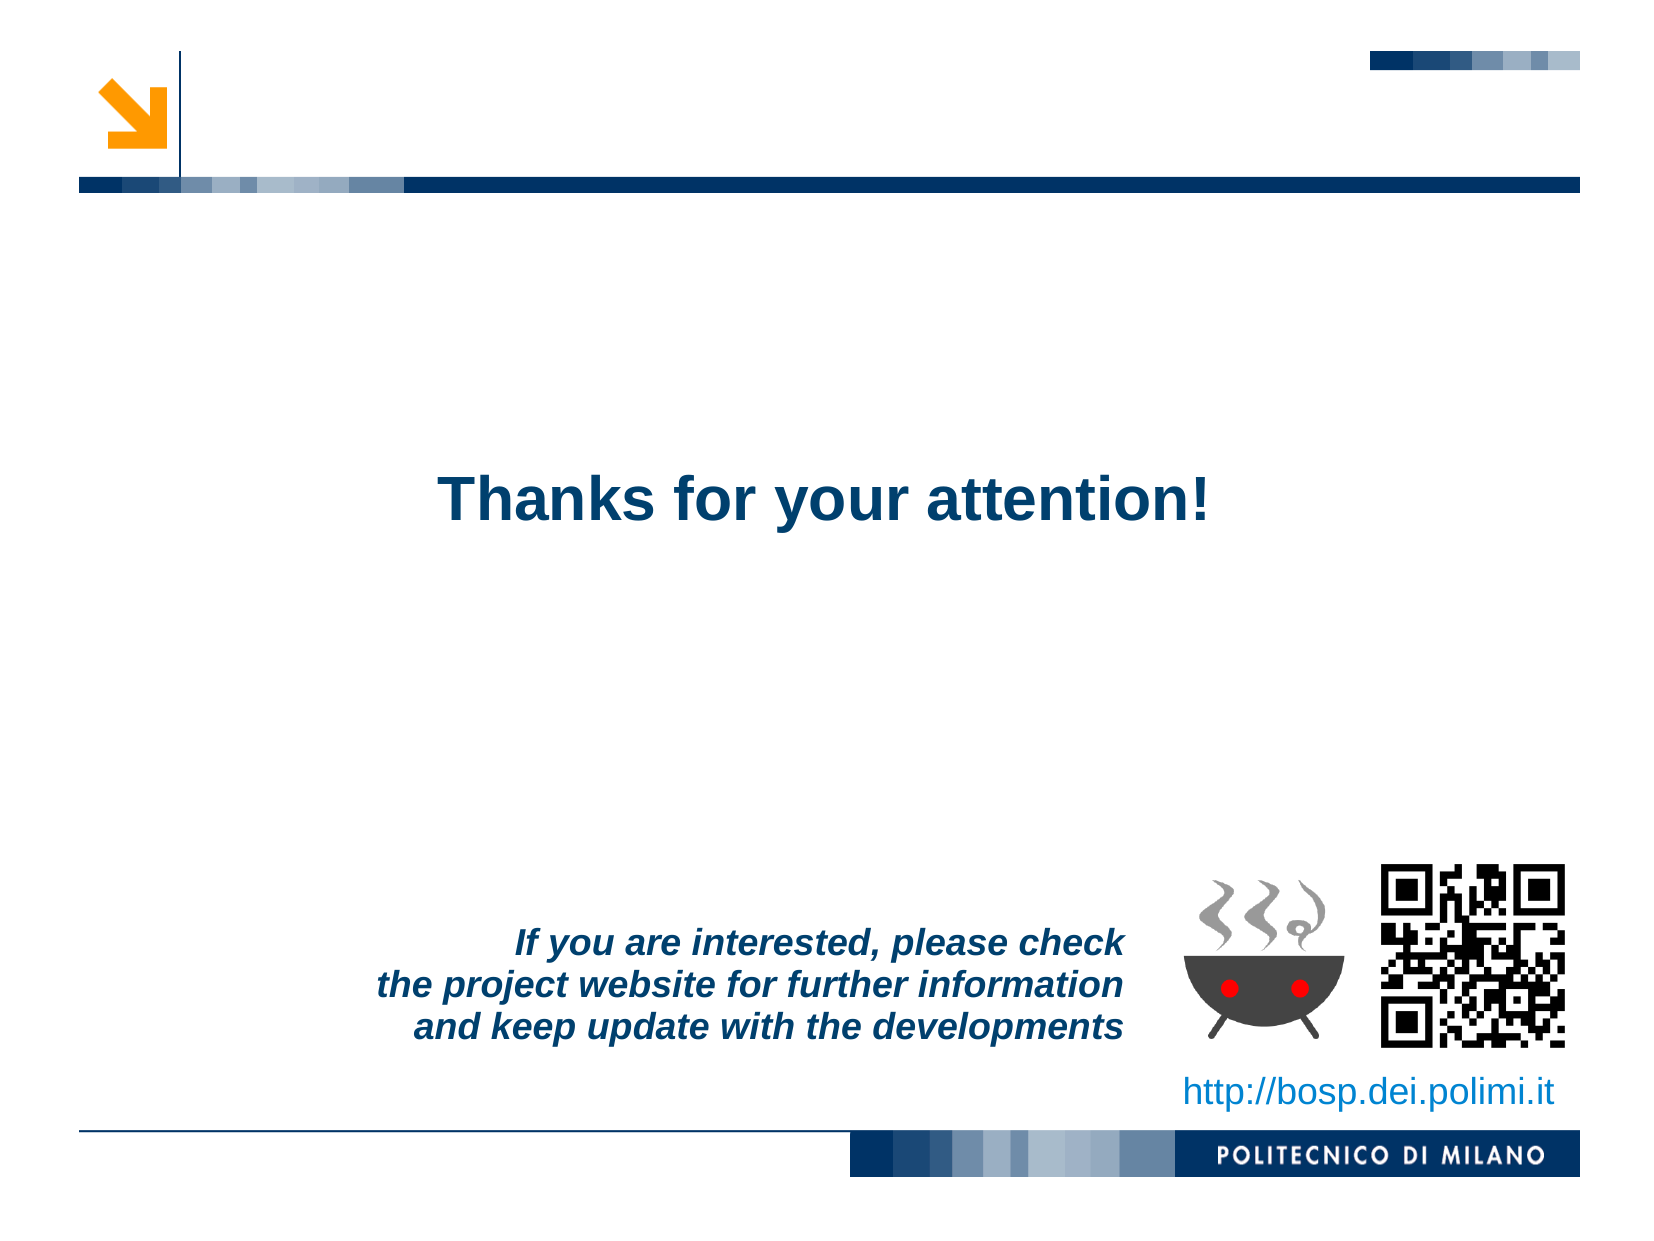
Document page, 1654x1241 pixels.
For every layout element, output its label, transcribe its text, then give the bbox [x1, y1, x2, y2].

picture [79, 51, 1580, 193]
text_box http://bosp.dei.polimi.it [1162, 1062, 1576, 1120]
text_box Thanks for your attention! [75, 432, 1576, 565]
picture [1170, 862, 1360, 1051]
picture [79, 1126, 1580, 1177]
picture [1379, 862, 1568, 1051]
text_box If you are interested, please check the project website for further information and keep update with the developments [75, 918, 1126, 1051]
